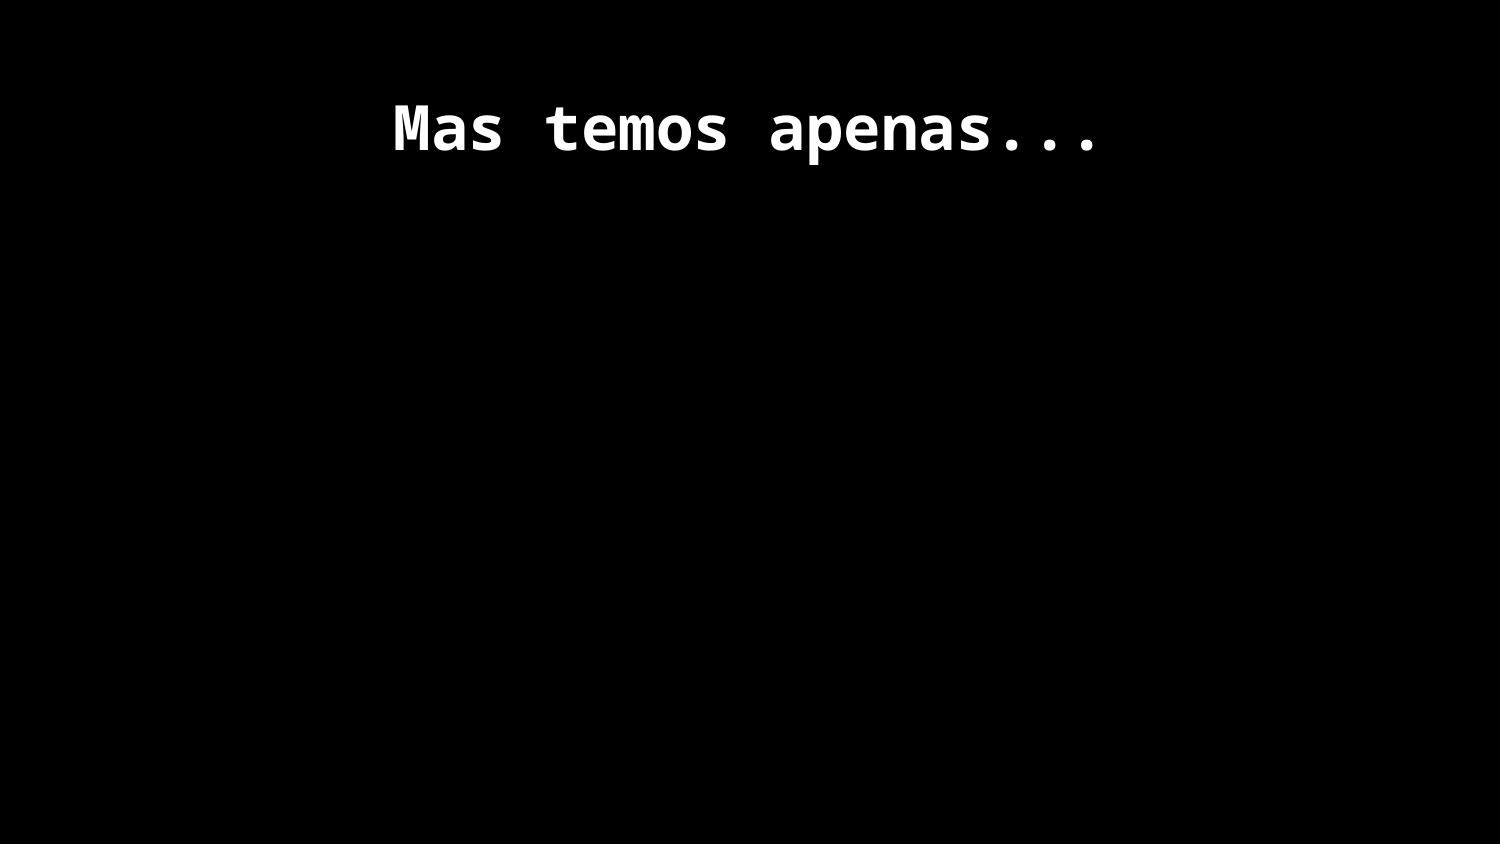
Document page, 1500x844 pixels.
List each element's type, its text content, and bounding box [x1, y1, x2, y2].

title Mas temos apenas... [51, 72, 1449, 167]
